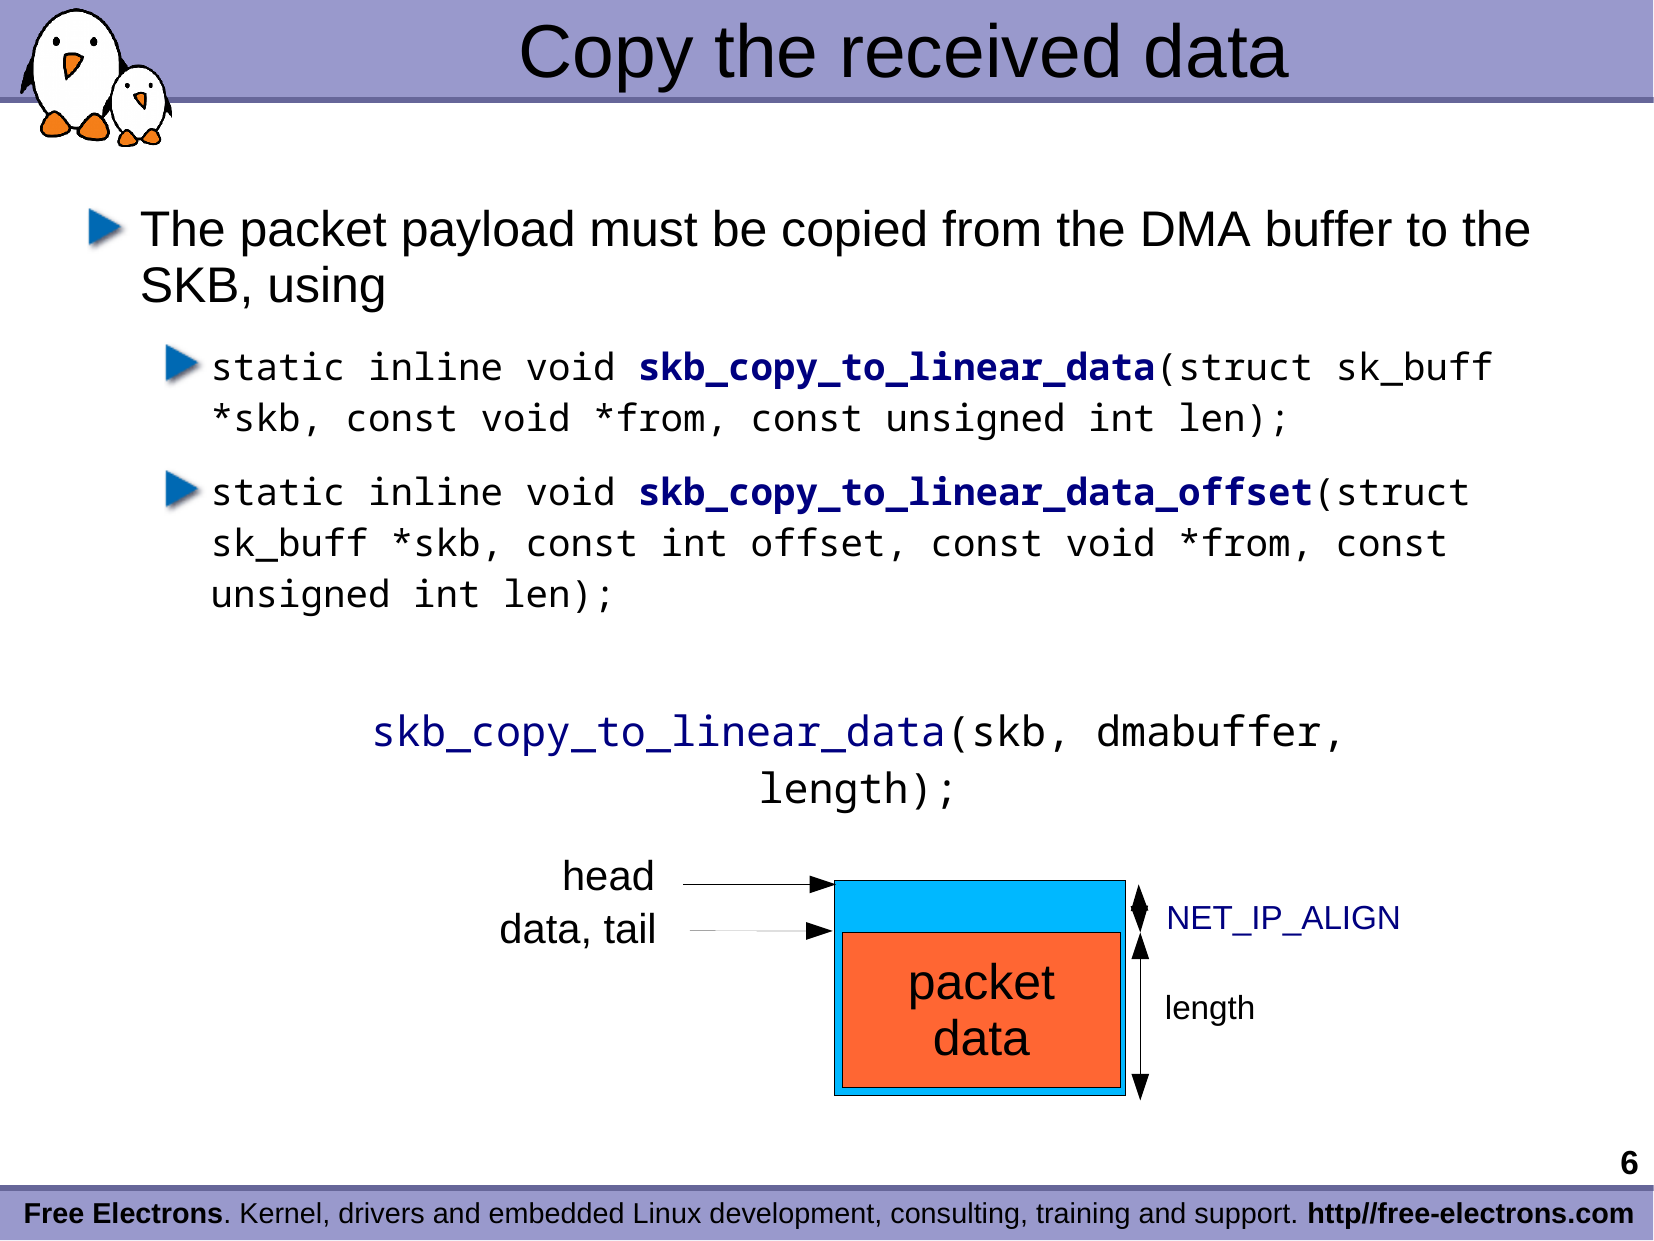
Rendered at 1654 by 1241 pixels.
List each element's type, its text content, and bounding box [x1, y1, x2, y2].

text_box head [319, 852, 656, 905]
text_box packet data [842, 932, 1121, 1088]
text_box [834, 880, 1126, 1096]
list The packet payload must be copied from the DMA buffer to the SKB, using static inline void skb_copy_to_linear_data(struct sk_buff *skb, const void *from, const unsigned int len); static inline void skb_copy_to_linear_data_offset(struct sk_buff *skb, const int offset, const void *from, const unsigned int len); [68, 201, 1592, 1118]
title Copy the received data [178, 4, 1631, 98]
text_box NET_IP_ALIGN [1166, 899, 1475, 941]
text_box skb_copy_to_linear_data(skb, dmabuffer, length); [284, 701, 1433, 799]
text_box length [1164, 989, 1314, 1031]
picture [20, 8, 172, 147]
text_box data, tail [320, 906, 657, 959]
